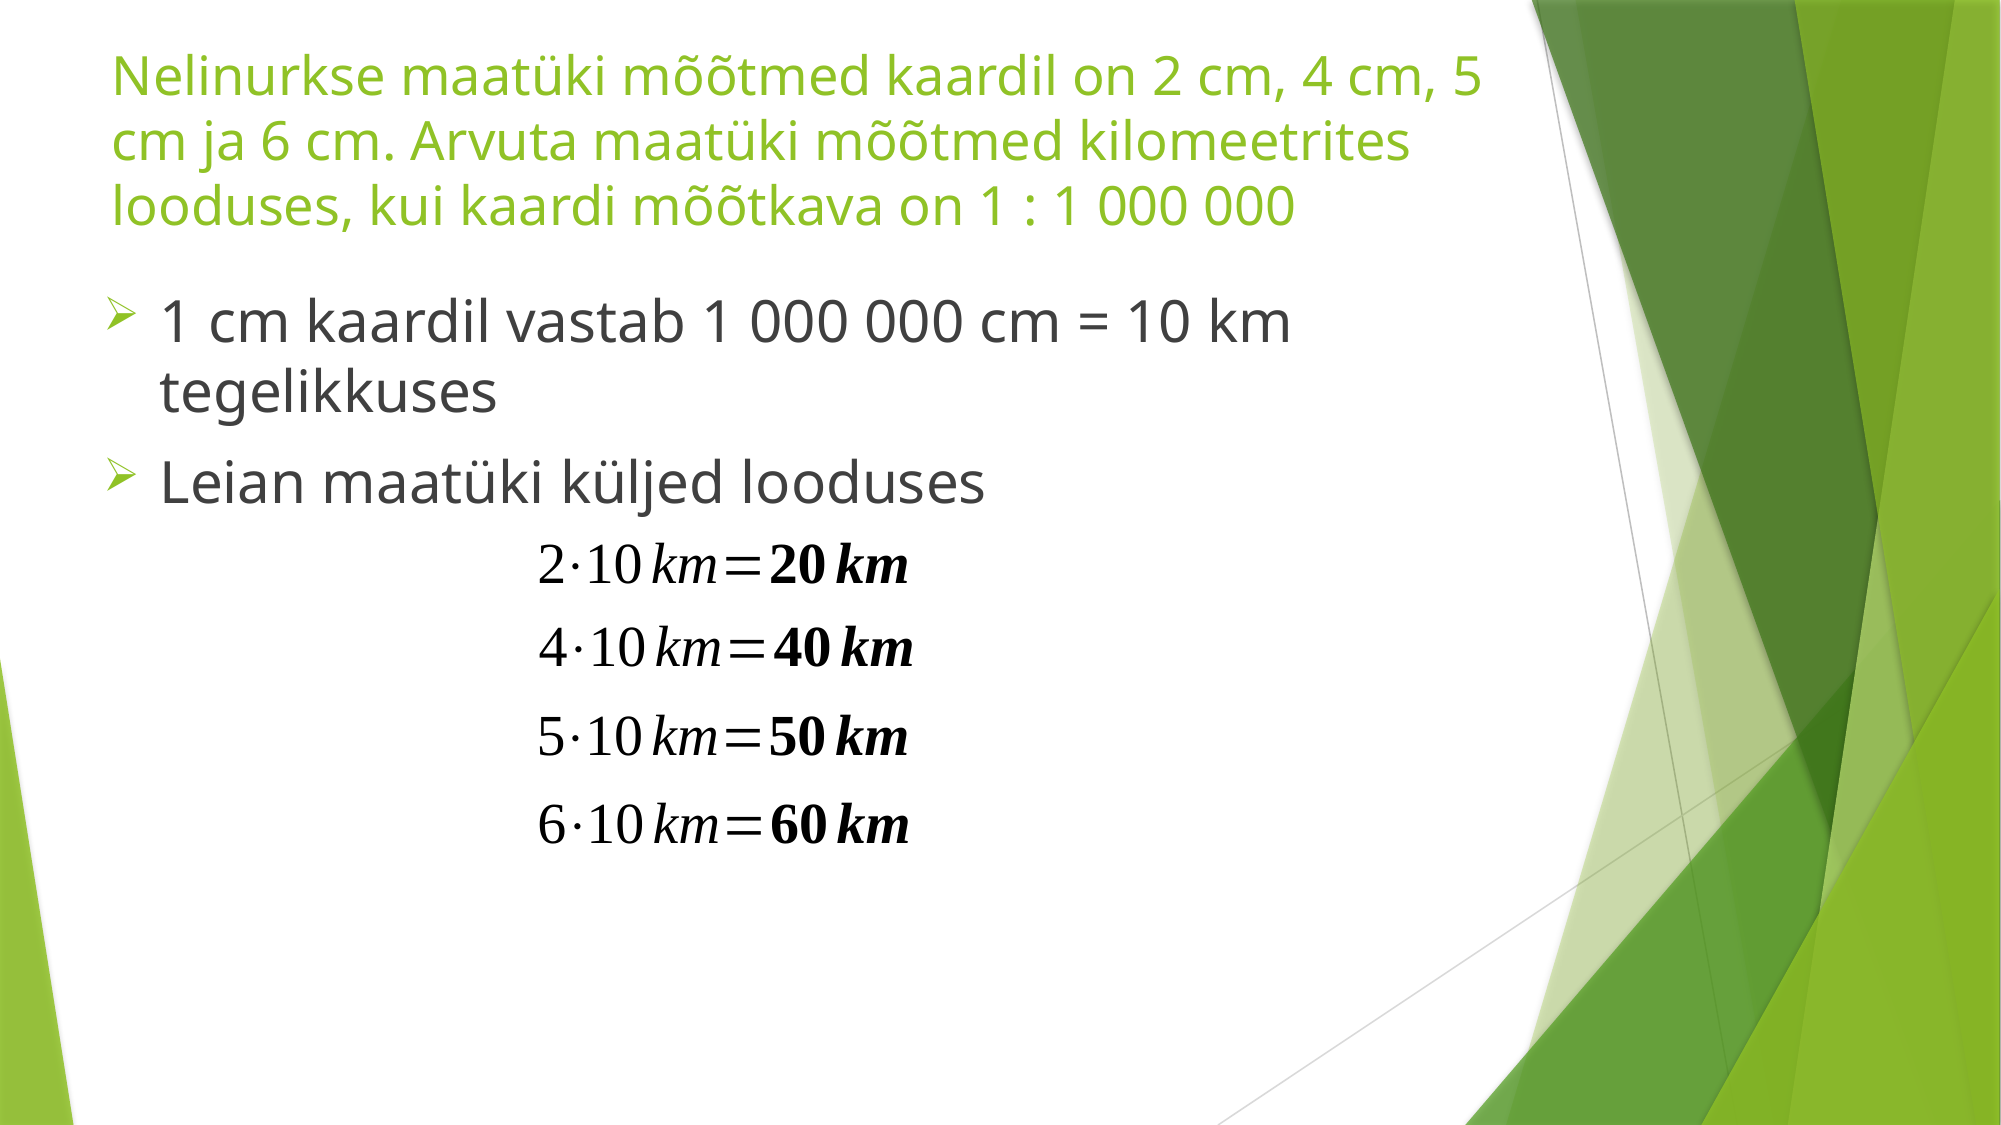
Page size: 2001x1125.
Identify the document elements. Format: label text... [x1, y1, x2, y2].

chart [531, 614, 921, 680]
chart [531, 531, 916, 596]
chart [531, 703, 916, 768]
title Nelinurkse maatüki mõõtmed kaardil on 2 cm, 4 cm, 5 cm ja 6 cm. Arvuta maatüki mõõtmed kilomeetrites looduses, kui kaardi mõõtkava on 1 : 1 000 000 [96, 33, 1565, 251]
list 1 cm kaardil vastab 1 000 000 cm = 10 km tegelikkuses Leian maatüki küljed looduses [88, 276, 1546, 1004]
chart [531, 792, 917, 857]
